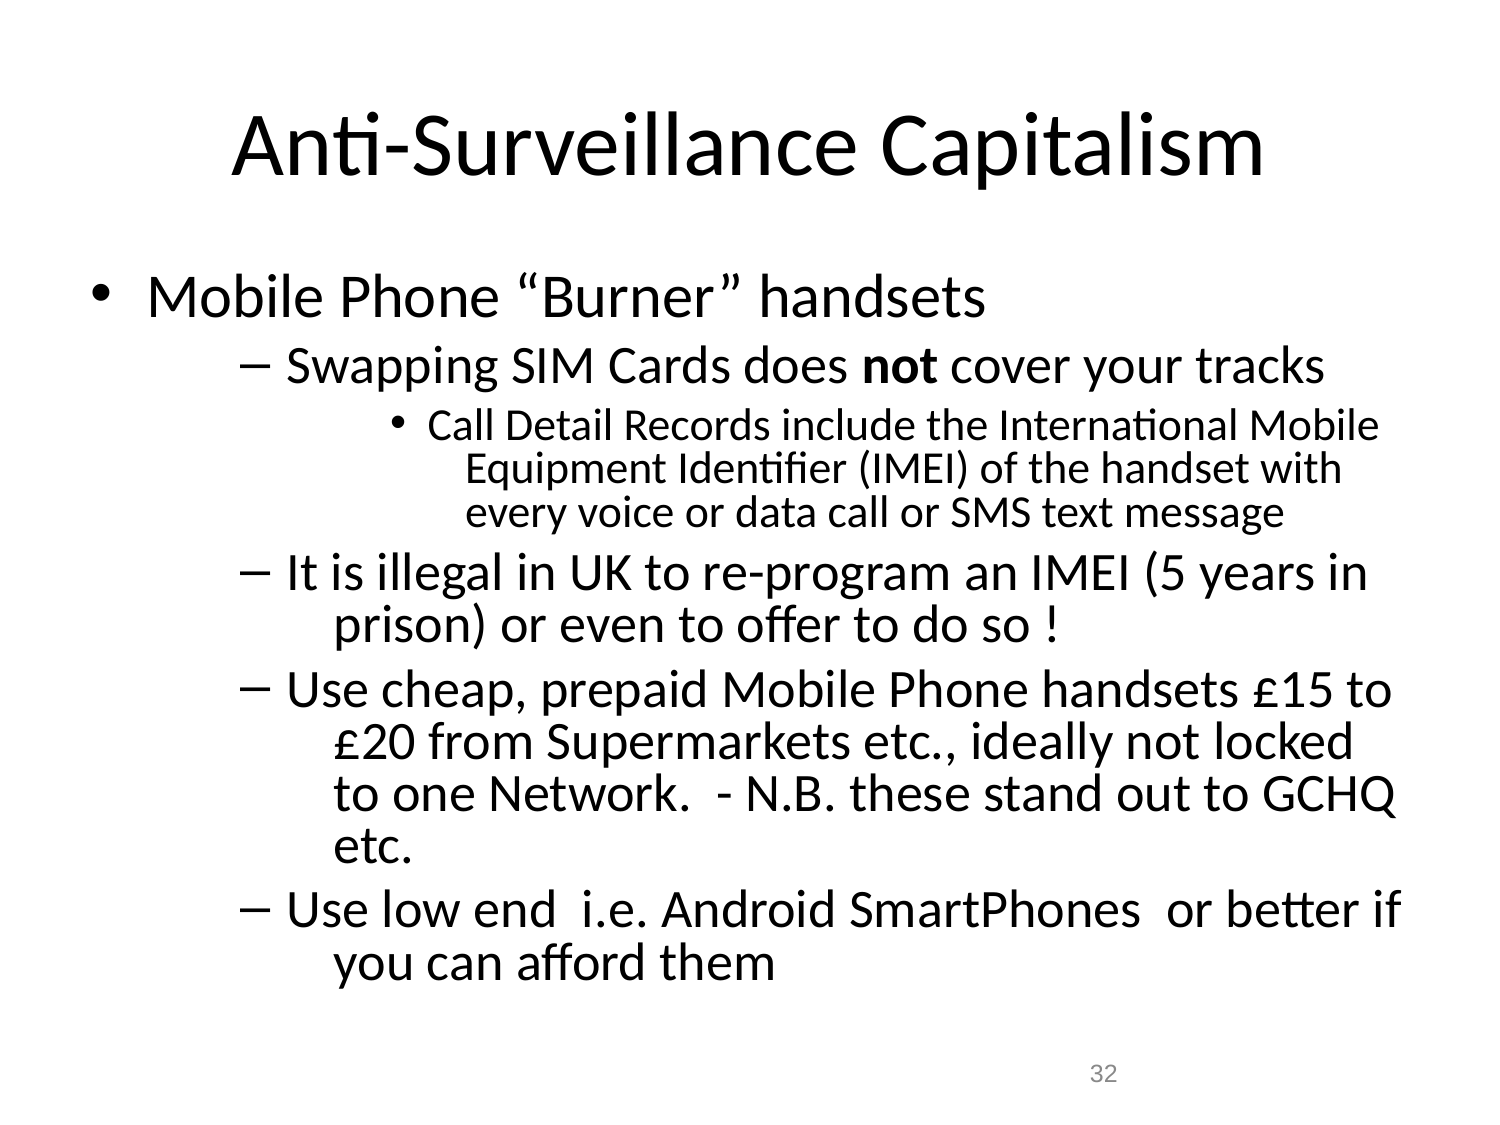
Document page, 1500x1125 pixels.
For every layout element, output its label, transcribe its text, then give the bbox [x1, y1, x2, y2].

list Mobile Phone “Burner” handsets Swapping SIM Cards does not cover your tracks Call Detail Records include the International Mobile Equipment Identifier (IMEI) of the handset with every voice or data call or SMS text message It is illegal in UK to re-program an IMEI (5 years in prison) or even to offer to do so ! Use cheap, prepaid Mobile Phone handsets £15 to £20 from Supermarkets etc., ideally not locked to one Network. - N.B. these stand out to GCHQ etc. Use low end i.e. Android SmartPhones or better if you can afford them [75, 262, 1426, 1005]
text_box 24 [1074, 1042, 1426, 1103]
title Anti-Surveillance Capitalism [75, 45, 1426, 233]
